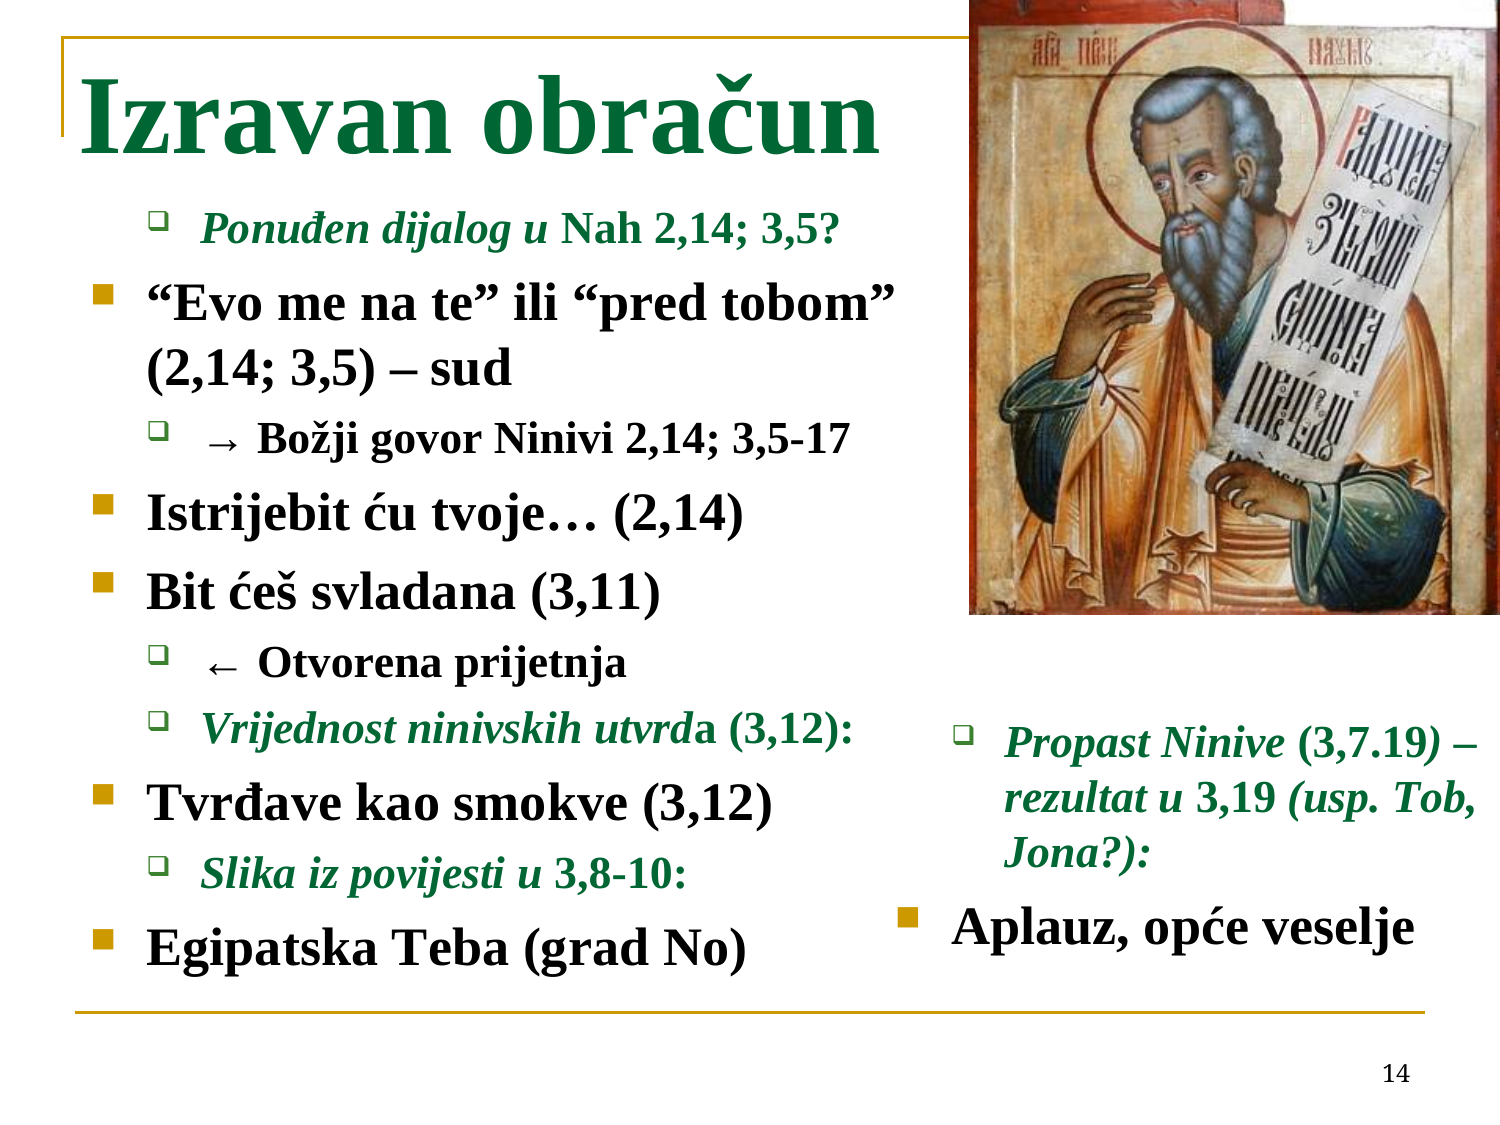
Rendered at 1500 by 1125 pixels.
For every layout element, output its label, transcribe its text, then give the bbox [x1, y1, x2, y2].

list Ponuđen dijalog u Nah 2,14; 3,5? “Evo me na te” ili “pred tobom” (2,14; 3,5) – sud → Božji govor Ninivi 2,14; 3,5-17 Istrijebit ću tvoje… (2,14) Bit ćeš svladana (3,11) ← Otvorena prijetnja Vrijednost ninivskih utvrda (3,12): Tvrđave kao smokve (3,12) Slika iz povijesti u 3,8-10: Egipatska Teba (grad No) [75, 190, 963, 1006]
list Propast Ninive (3,7.19) – rezultat u 3,19 (usp. Tob, Jona?): Aplauz, opće veselje [879, 704, 1500, 994]
title Izravan obračun [63, 33, 969, 221]
text_box <number> [1074, 1024, 1426, 1100]
picture [969, 0, 1500, 615]
